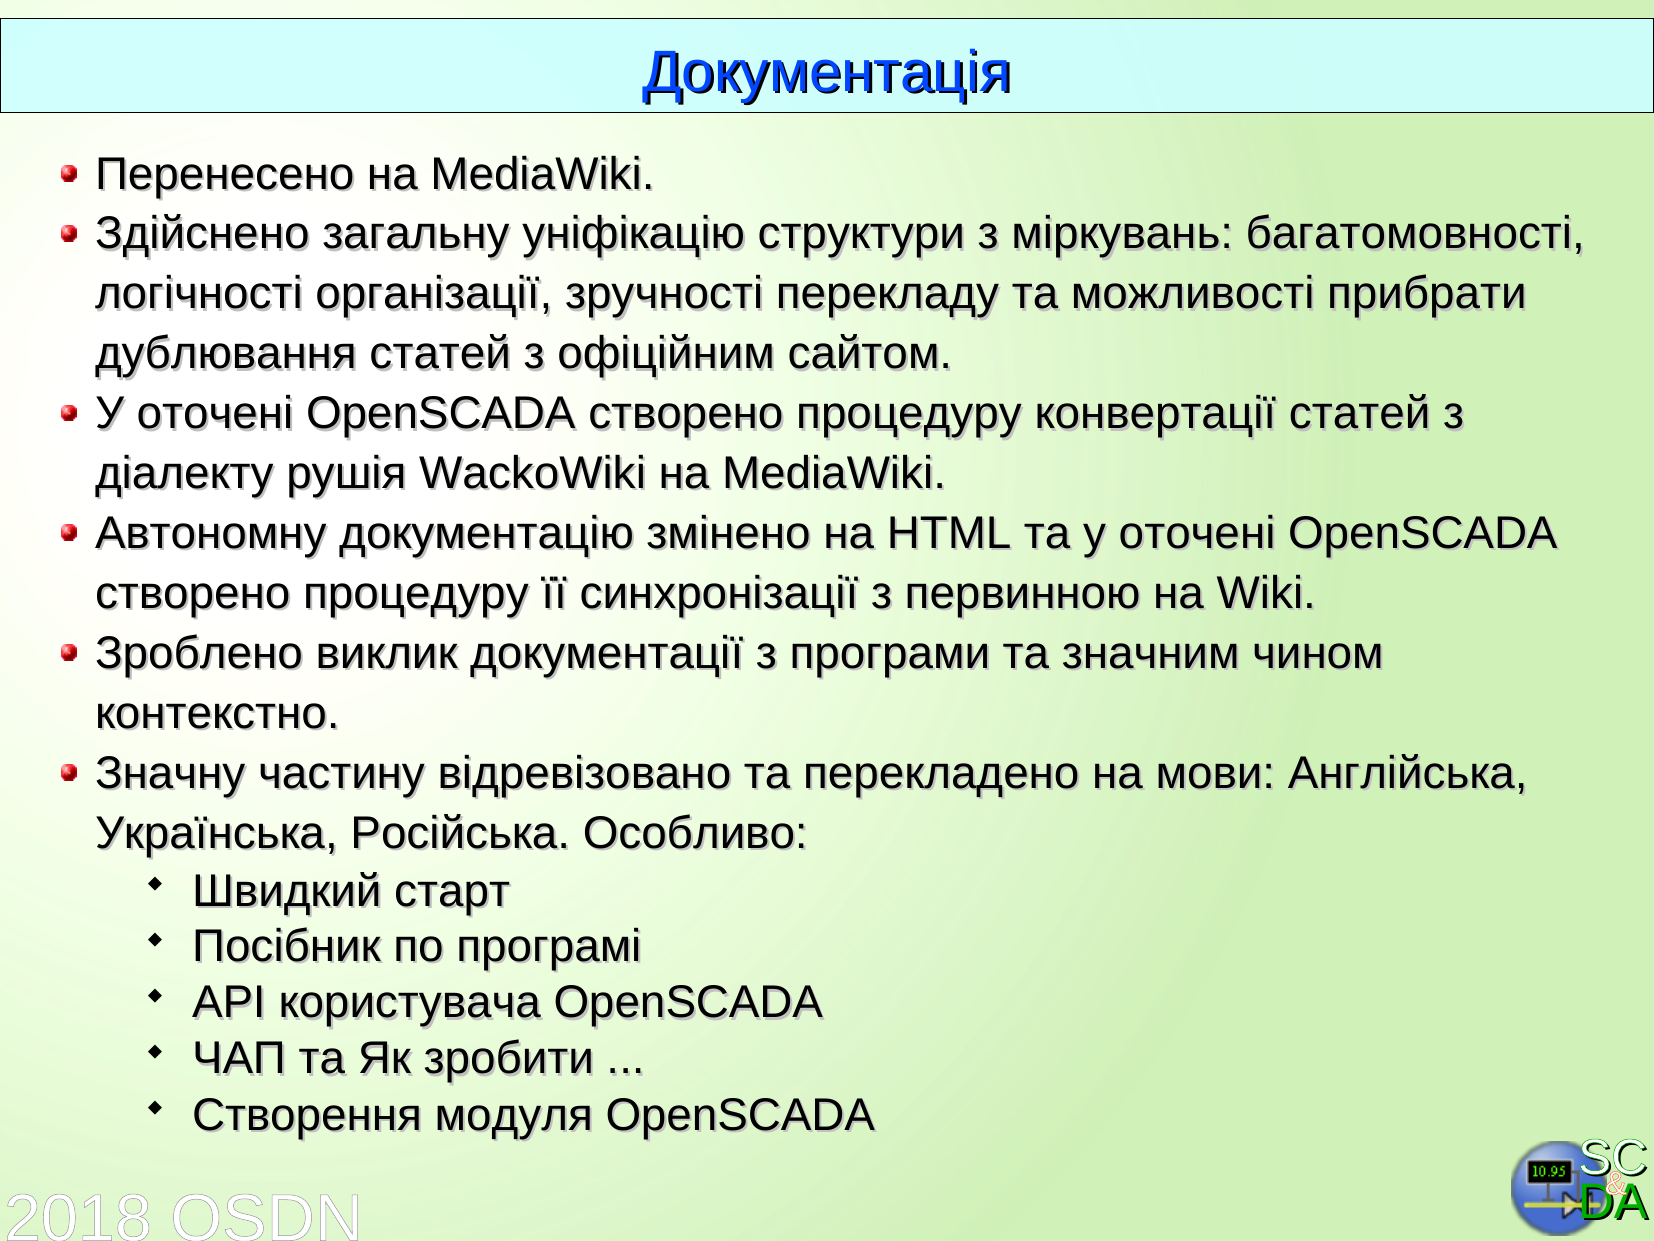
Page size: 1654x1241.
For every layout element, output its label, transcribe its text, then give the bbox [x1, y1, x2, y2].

list Перенесено на MediaWiki. Здійснено загальну уніфікацію структури з міркувань: багатомовності, логічності організації, зручності перекладу та можливості прибрати дублювання статей з офіційним сайтом. У оточені OpenSCADA створено процедуру конвертації статей з діалекту рушія WackoWiki на MediaWiki. Автономну документацію змінено на HTML та у оточені OpenSCADA створено процедуру її синхронізації з первинною на Wiki. Зроблено виклик документації з програми та значним чином контекстно. Значну частину відревізовано та перекладено на мови: Англійська, Українська, Російська. Особливо: Швидкий старт Посібник по програмі API користувача OpenSCADA ЧАП та Як зробити ... Створення модуля OpenSCADA [50, 138, 1611, 1176]
picture [1589, 1189, 1606, 1214]
title Документація [0, 18, 1654, 113]
picture [1511, 1176, 1607, 1236]
